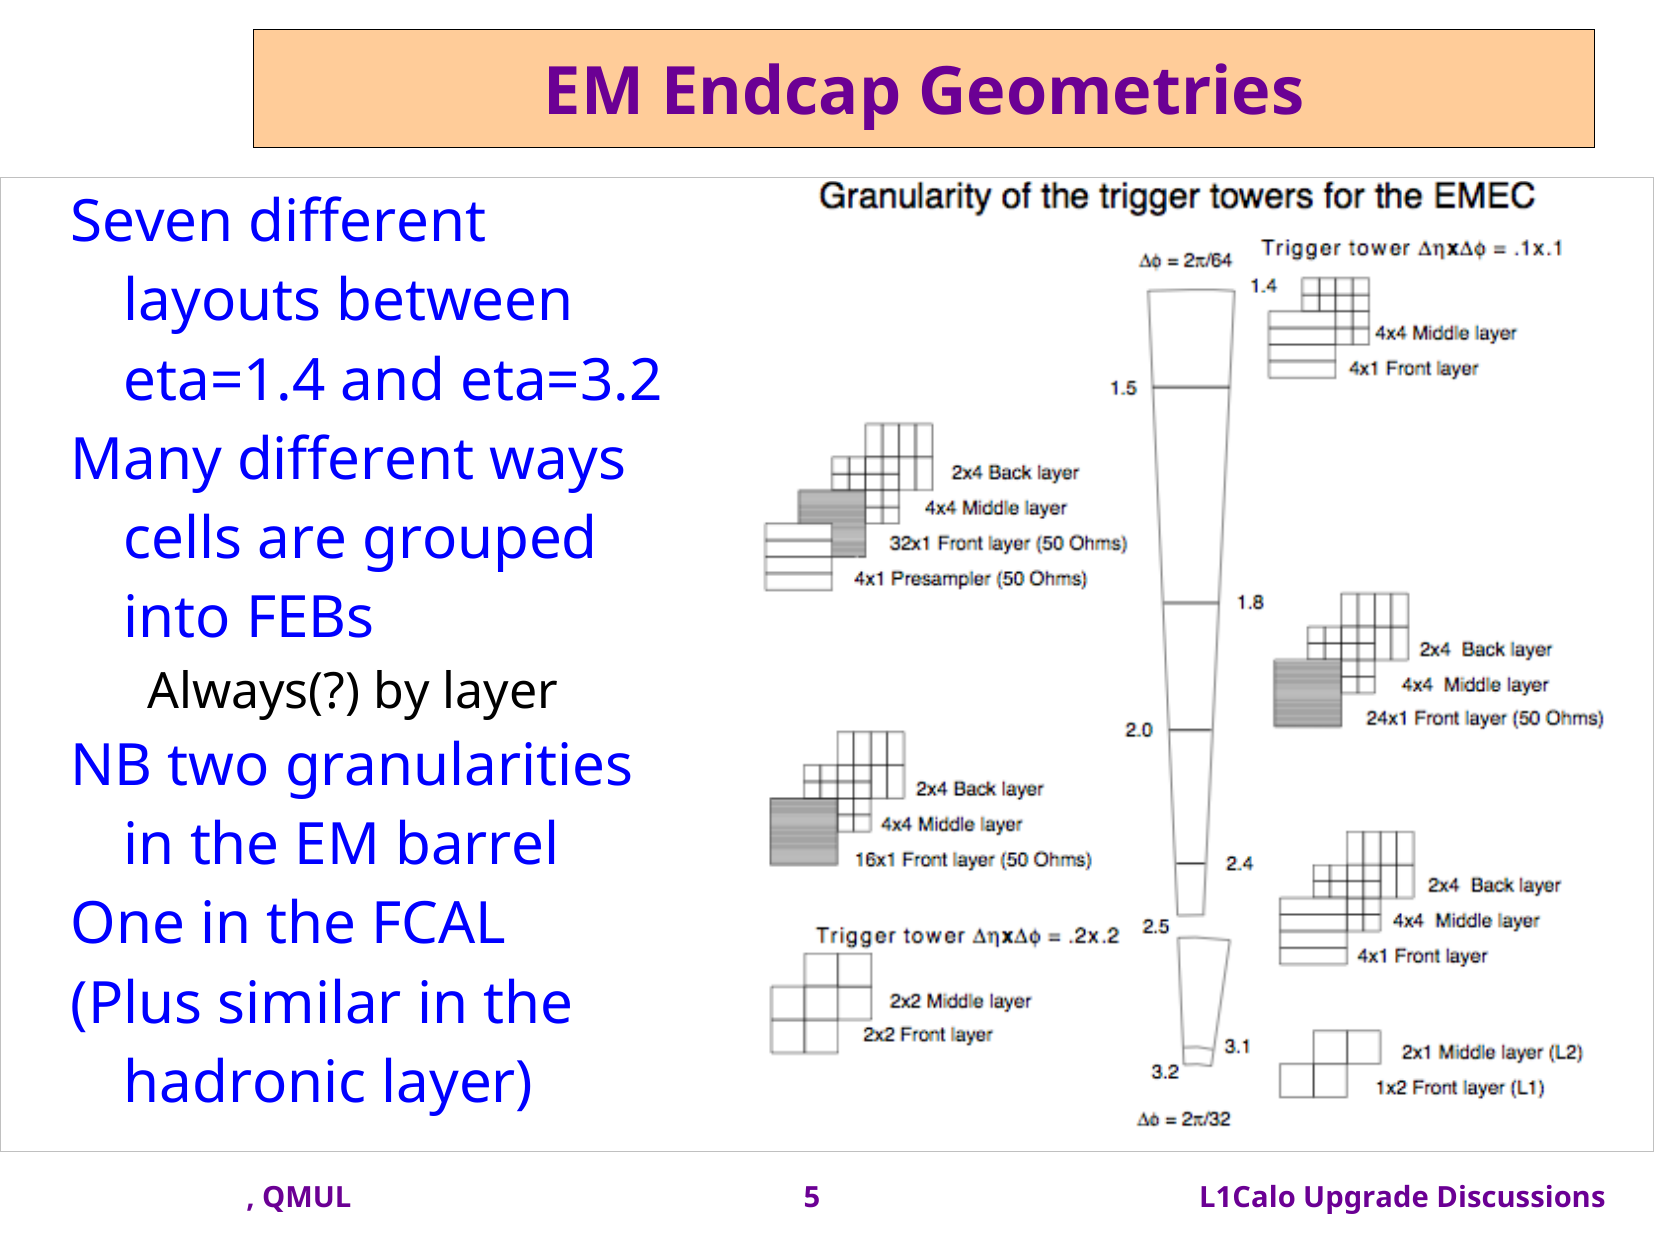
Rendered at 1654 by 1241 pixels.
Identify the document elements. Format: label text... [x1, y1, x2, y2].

list Seven different layouts between eta=1.4 and eta=3.2 Many different ways cells are grouped into FEBs Always(?) by layer NB two granularities in the EM barrel One in the FCAL (Plus similar in the hadronic layer) [52, 179, 695, 1143]
title EM Endcap Geometries [253, 29, 1595, 148]
picture [697, 181, 1635, 1138]
